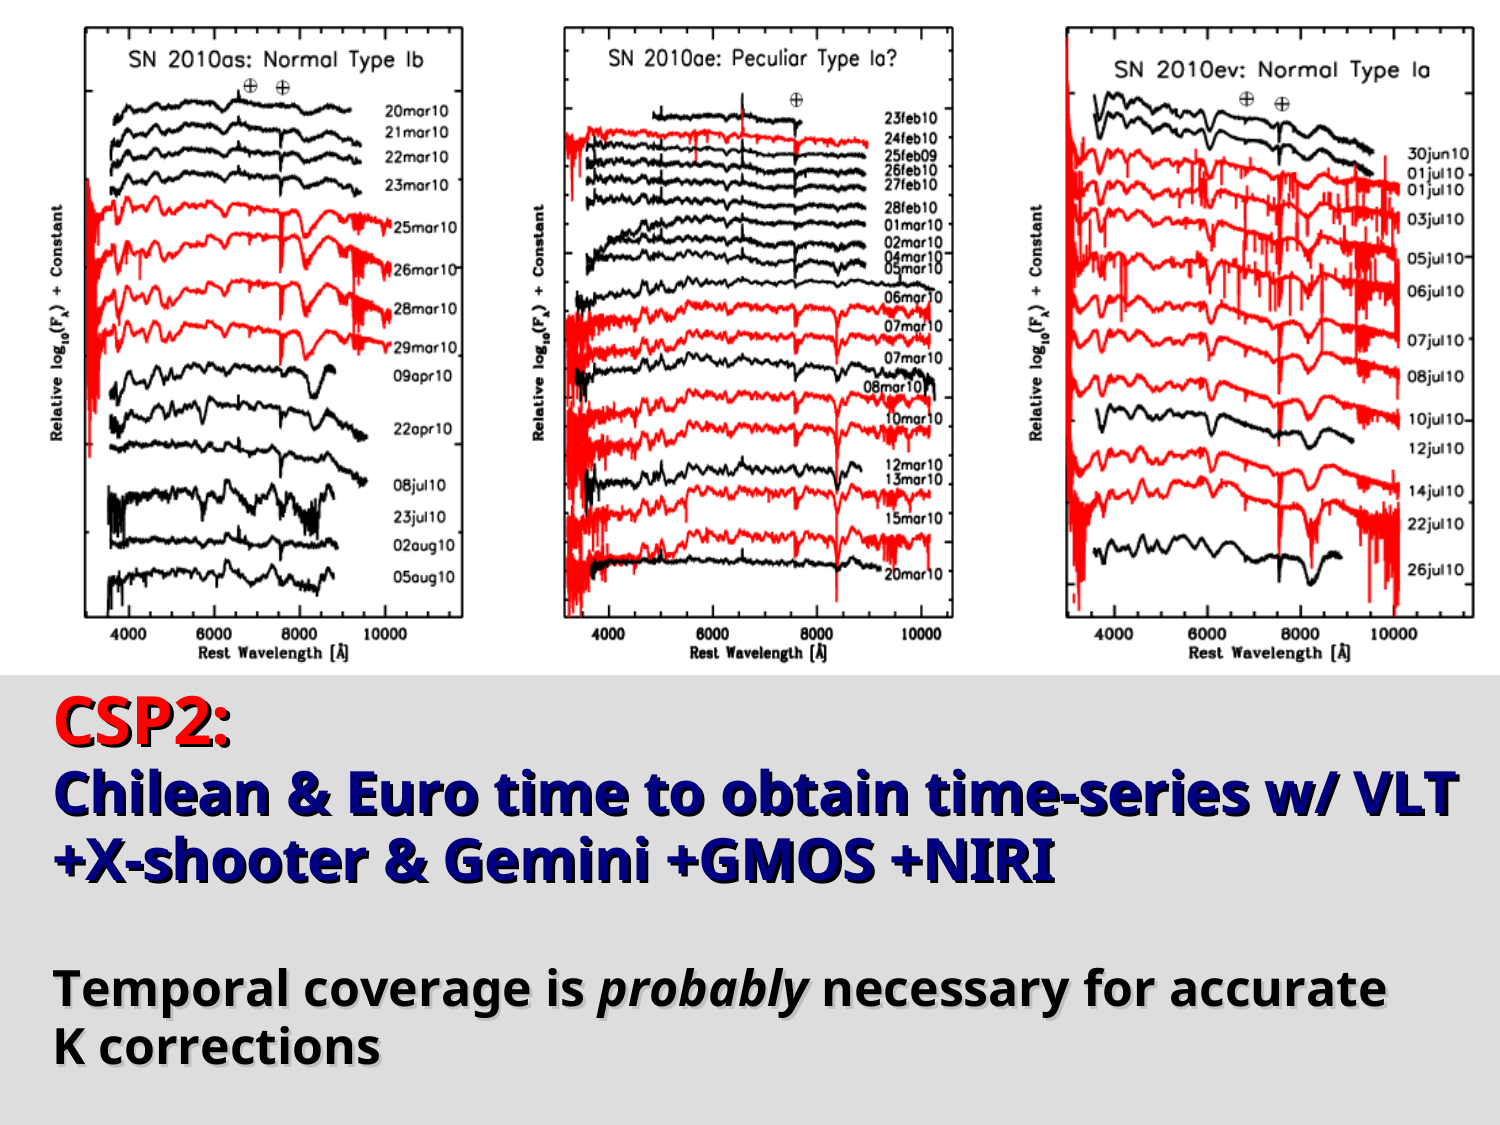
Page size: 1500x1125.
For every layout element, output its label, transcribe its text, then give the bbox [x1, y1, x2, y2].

title CSP2: Chilean & Euro time to obtain time-series w/ VLT +X-shooter & Gemini +GMOS +NIRI Temporal coverage is probably necessary for accurate K corrections [37, 675, 1500, 1125]
picture [0, 0, 1500, 676]
